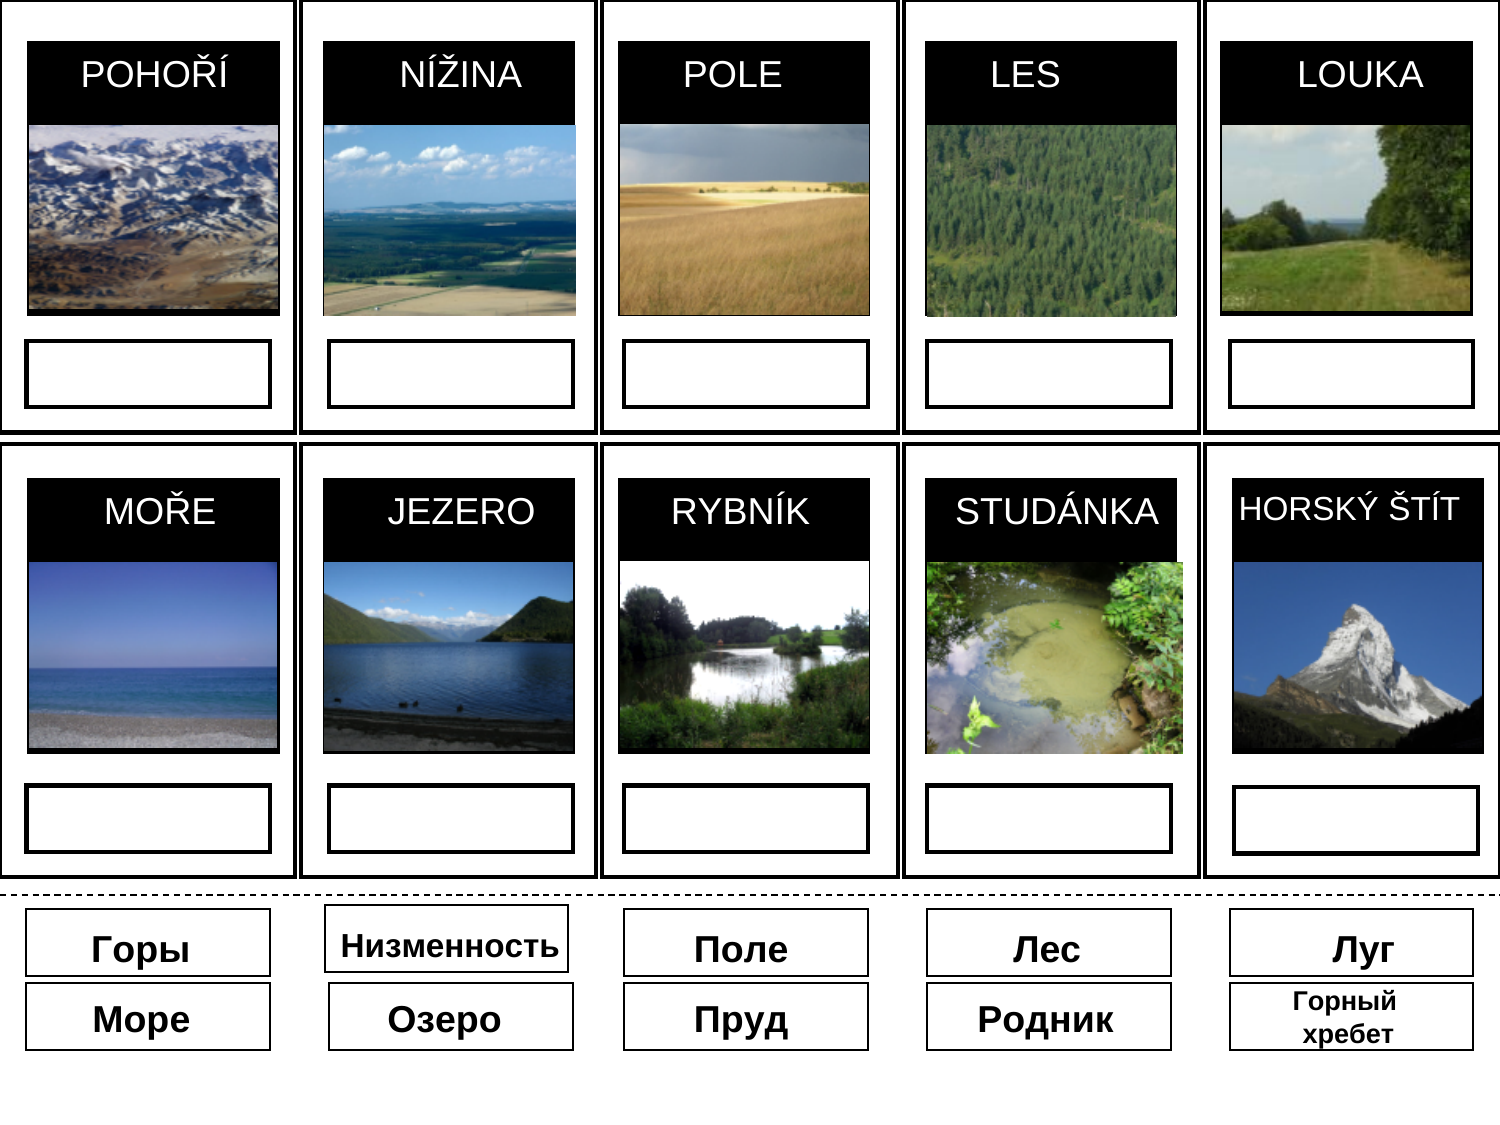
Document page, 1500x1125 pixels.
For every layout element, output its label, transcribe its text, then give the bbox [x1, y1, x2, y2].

text_box HORSKÝ ŠTÍT [1223, 479, 1476, 536]
text_box [329, 983, 573, 1050]
text_box [26, 983, 270, 1050]
text_box [1204, 444, 1500, 877]
text_box одевать [903, 444, 1199, 877]
text_box [602, 0, 898, 433]
picture [620, 124, 869, 315]
text_box Поле [679, 916, 804, 978]
text_box [602, 444, 898, 877]
picture [927, 562, 1183, 754]
picture [620, 561, 869, 748]
text_box [26, 909, 270, 977]
text_box Родник [962, 987, 1129, 1049]
text_box Лес [998, 916, 1097, 978]
picture [324, 125, 576, 316]
picture [1222, 125, 1470, 311]
text_box [1204, 0, 1500, 433]
text_box STUDÁNKA [940, 479, 1175, 541]
text_box Луг [1317, 916, 1410, 976]
text_box LOUKA [1282, 42, 1440, 104]
text_box [0, 444, 296, 877]
text_box [324, 904, 569, 972]
text_box [926, 909, 1171, 977]
text_box POHOŘÍ [65, 42, 244, 104]
text_box LES [975, 42, 1076, 104]
text_box [927, 785, 1171, 852]
text_box Горы [76, 916, 206, 978]
text_box [624, 909, 869, 977]
text_box POLE [668, 42, 798, 104]
text_box MOŘE [89, 479, 232, 541]
text_box JEZERO [372, 479, 551, 541]
text_box NÍŽINA [384, 42, 538, 104]
picture [29, 125, 278, 309]
text_box Озеро [372, 987, 517, 1049]
picture [1234, 562, 1482, 748]
text_box одевать [301, 444, 597, 877]
picture [324, 562, 573, 751]
text_box [1229, 983, 1277, 1050]
text_box [1229, 909, 1474, 977]
text_box Пруд [679, 987, 804, 1049]
text_box [927, 479, 1176, 562]
text_box [0, 0, 296, 433]
text_box [301, 0, 597, 433]
text_box [624, 983, 869, 1050]
text_box RYBNÍK [656, 479, 826, 541]
text_box [903, 0, 1199, 433]
text_box Горный xребет [1277, 976, 1419, 1057]
picture [927, 125, 1176, 317]
picture [29, 562, 277, 748]
text_box [1419, 983, 1474, 1050]
text_box [926, 983, 1171, 1050]
text_box [329, 785, 573, 852]
text_box Море [77, 987, 206, 1049]
text_box [324, 479, 573, 562]
text_box Низменность [325, 916, 576, 973]
